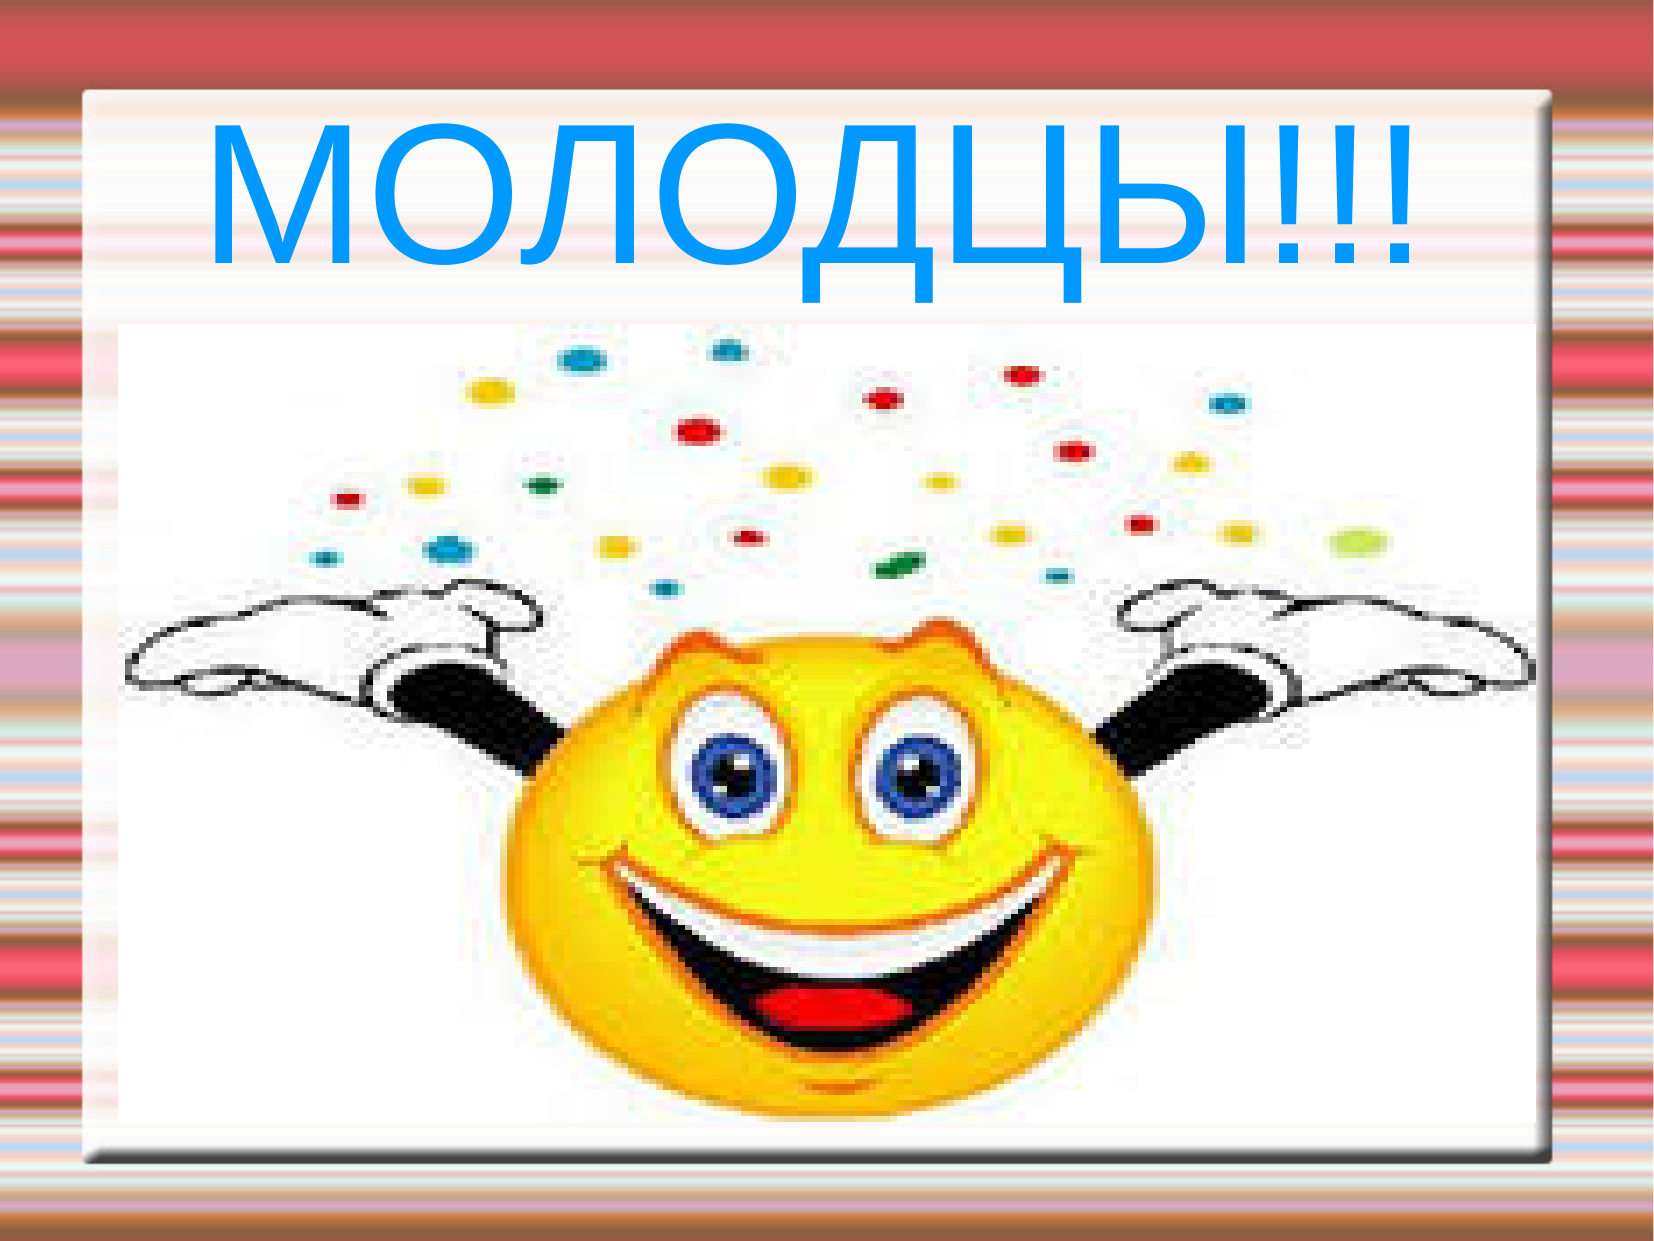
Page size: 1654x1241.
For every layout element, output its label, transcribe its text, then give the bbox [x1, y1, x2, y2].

picture [0, 0, 1654, 1241]
text_box МОЛОДЦЫ!!! [184, 75, 1472, 324]
